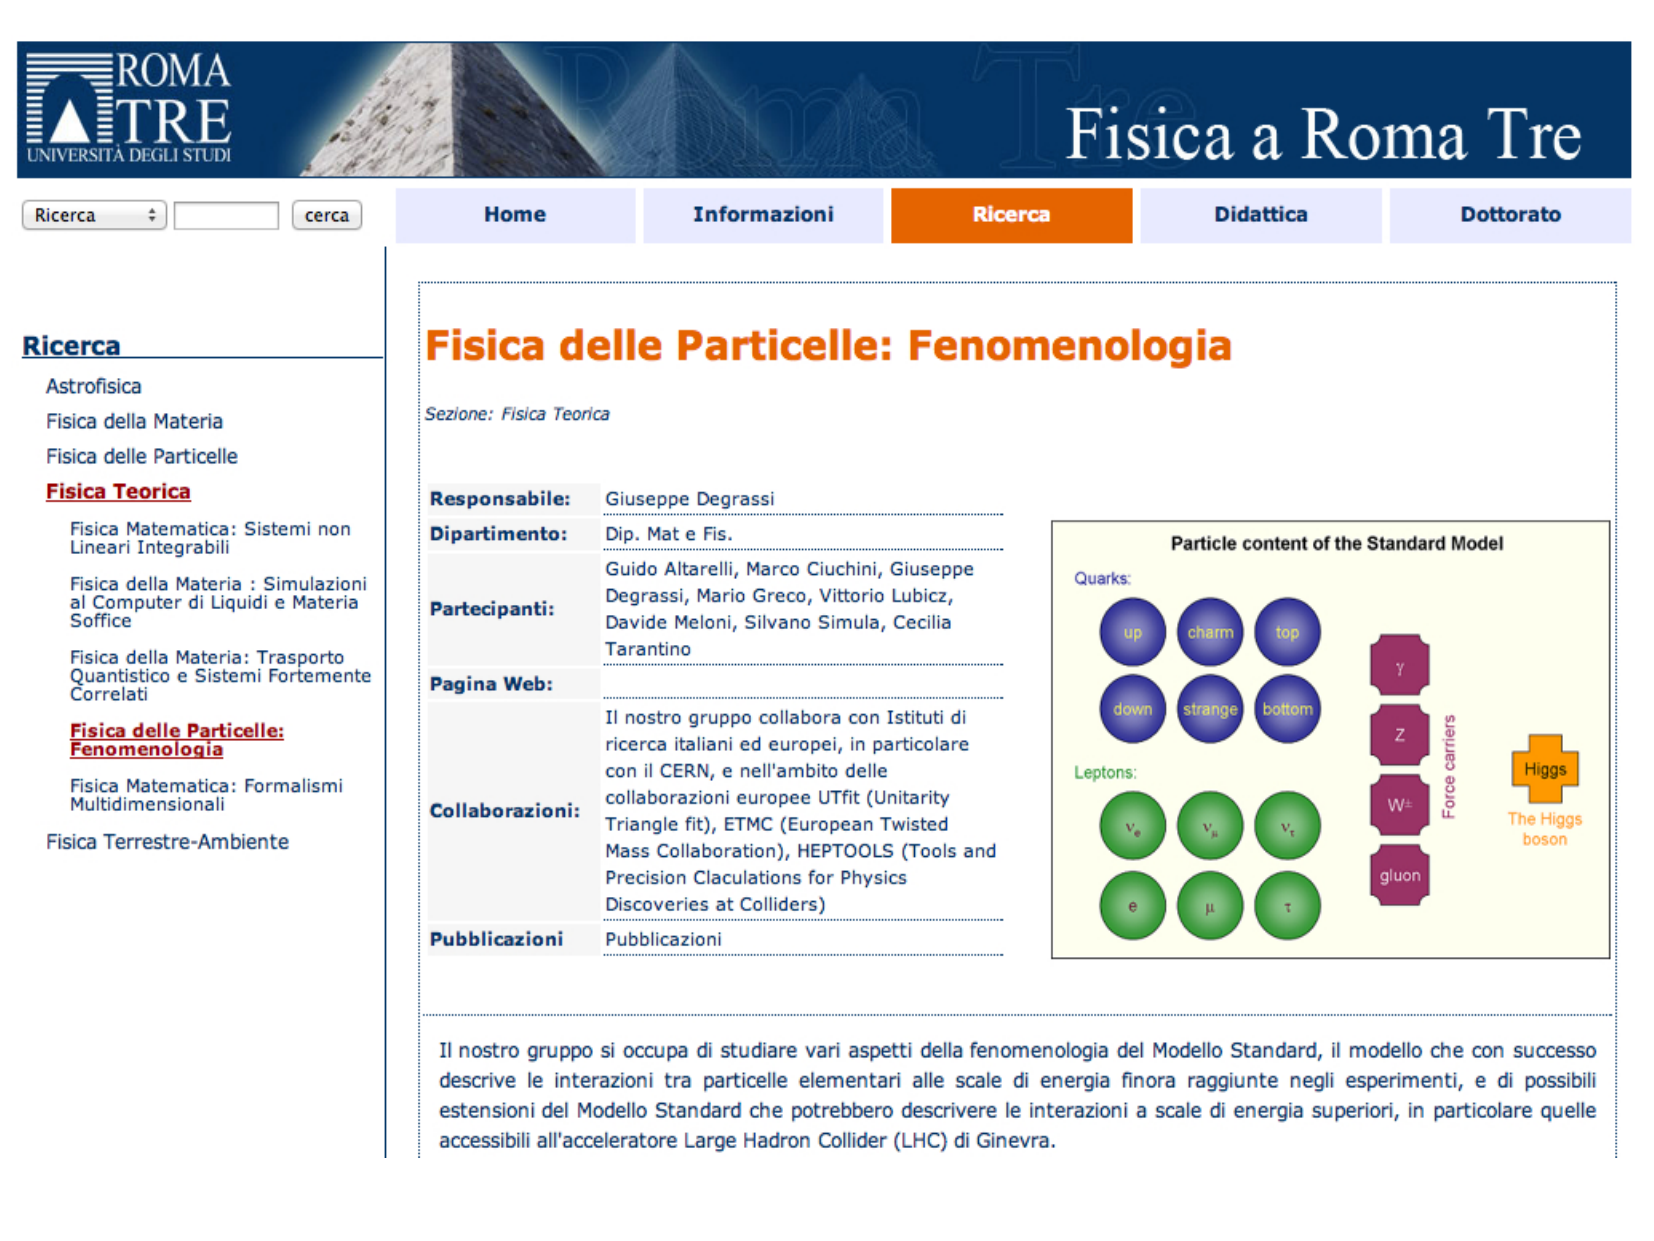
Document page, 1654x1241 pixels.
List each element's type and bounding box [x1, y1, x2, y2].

picture [11, 35, 1654, 1158]
